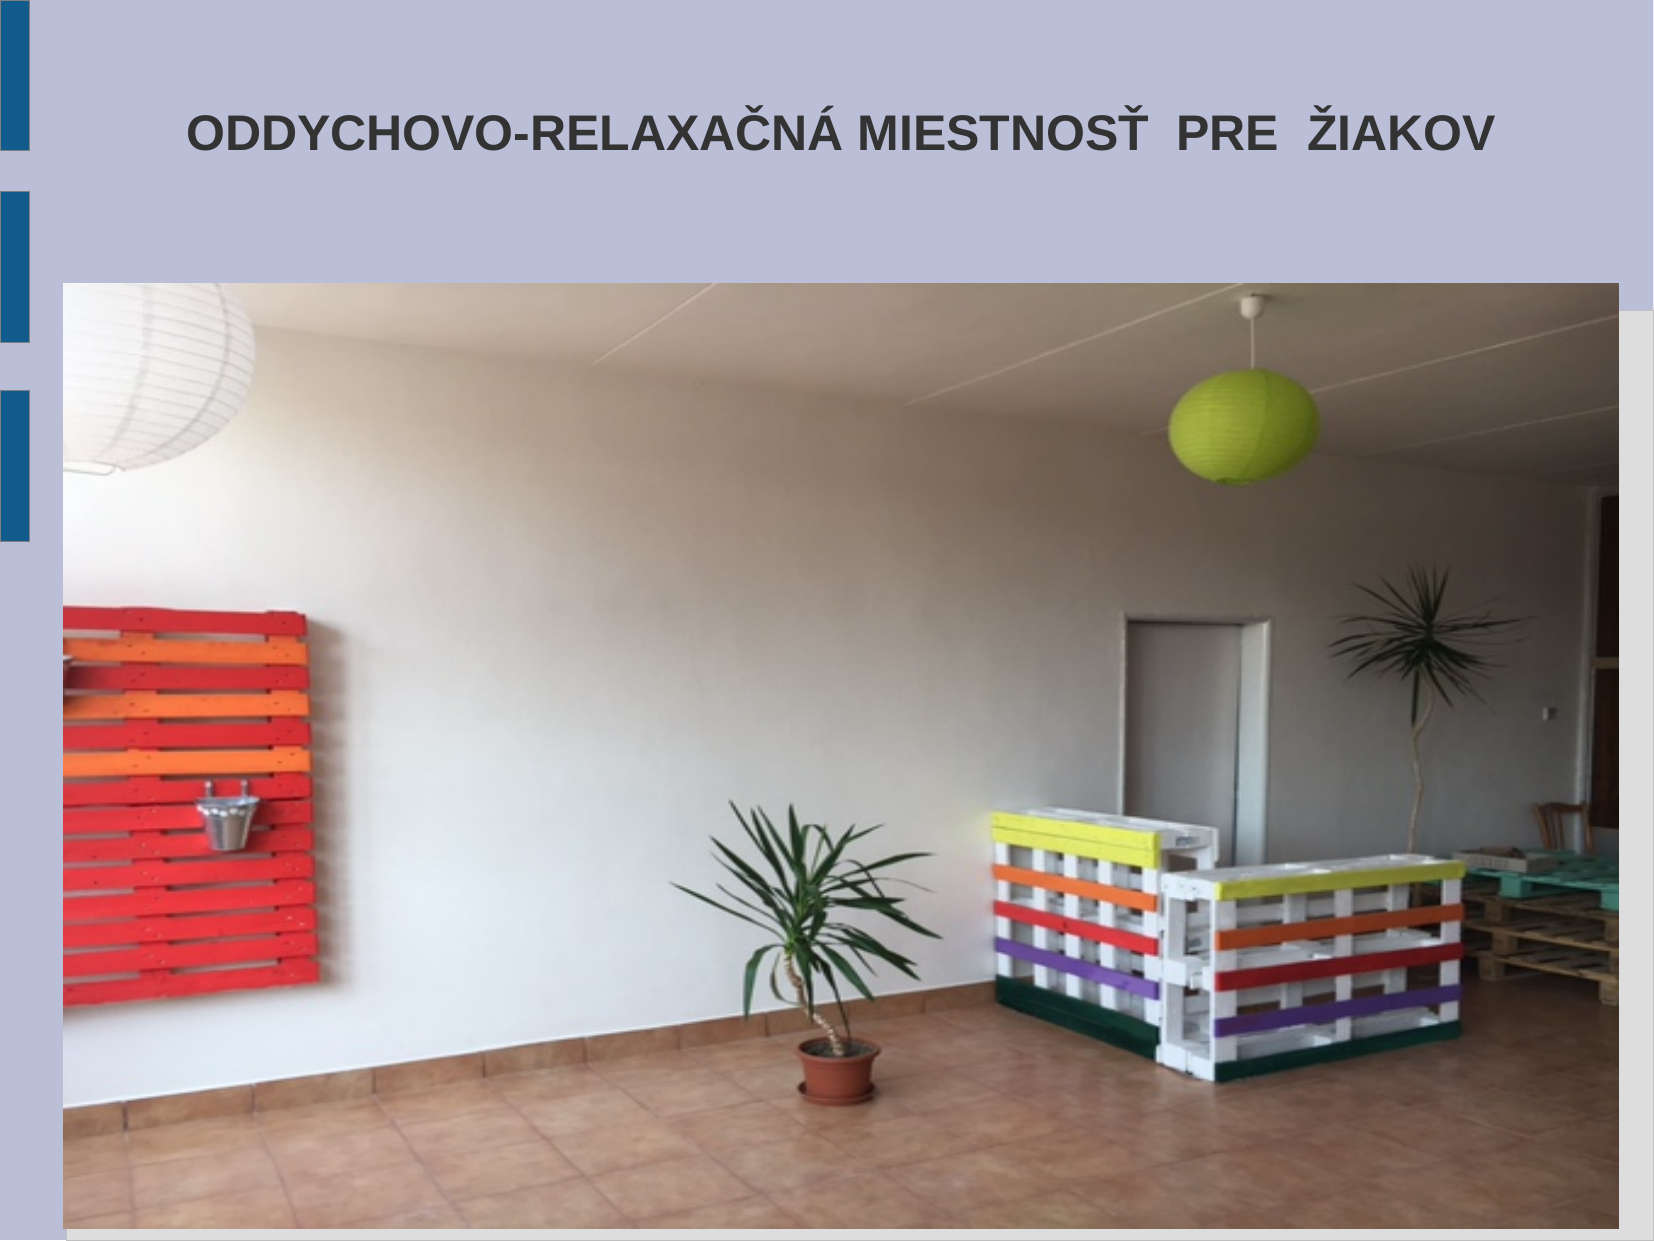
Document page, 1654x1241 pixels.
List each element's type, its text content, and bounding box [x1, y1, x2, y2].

title ODDYCHOVO-RELAXAČNÁ MIESTNOSŤ PRE ŽIAKOV [135, 29, 1548, 237]
picture [63, 283, 1619, 1229]
